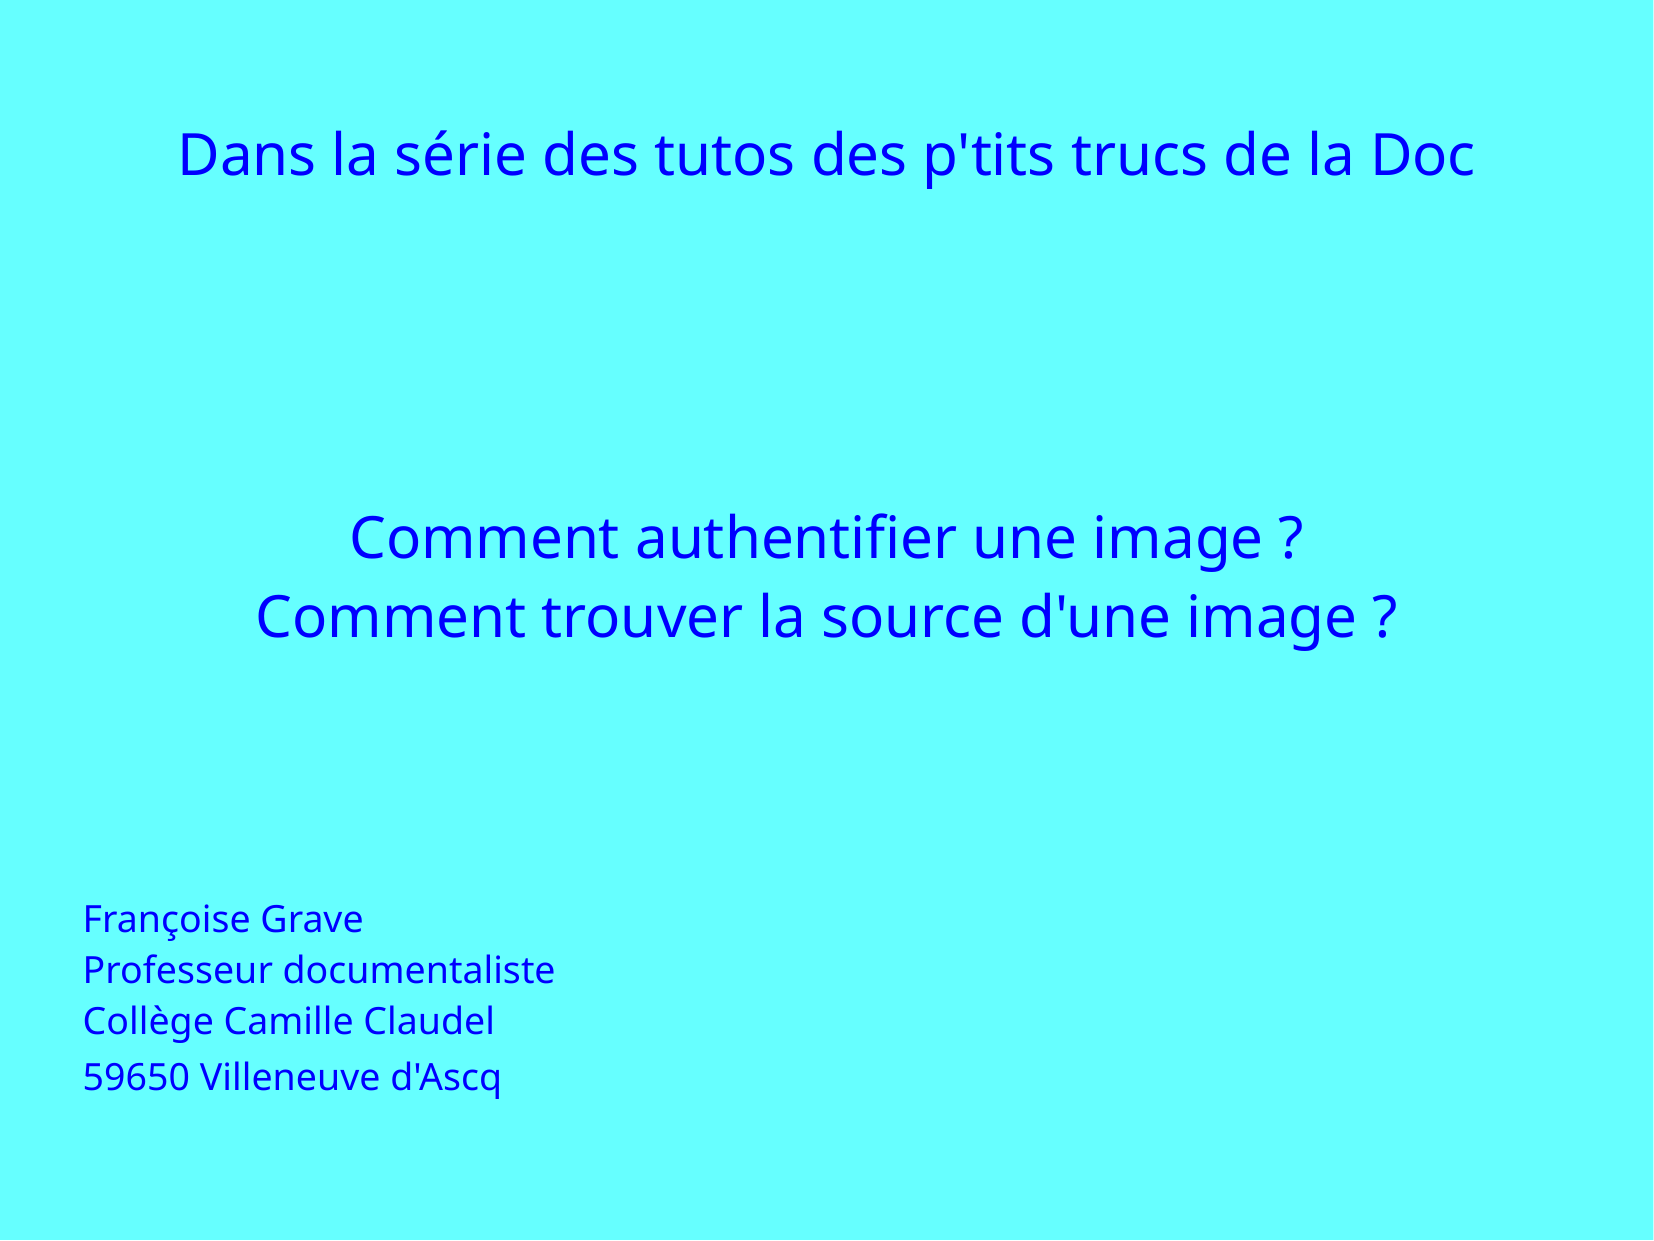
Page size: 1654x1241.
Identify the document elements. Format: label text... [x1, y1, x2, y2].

subtitle Comment authentifier une image ? Comment trouver la source d'une image ? Françoise Grave Professeur documentaliste Collège Camille Claudel 59650 Villeneuve d'Ascq [82, 211, 1571, 1229]
title Dans la série des tutos des p'tits trucs de la Doc [82, 49, 1571, 211]
